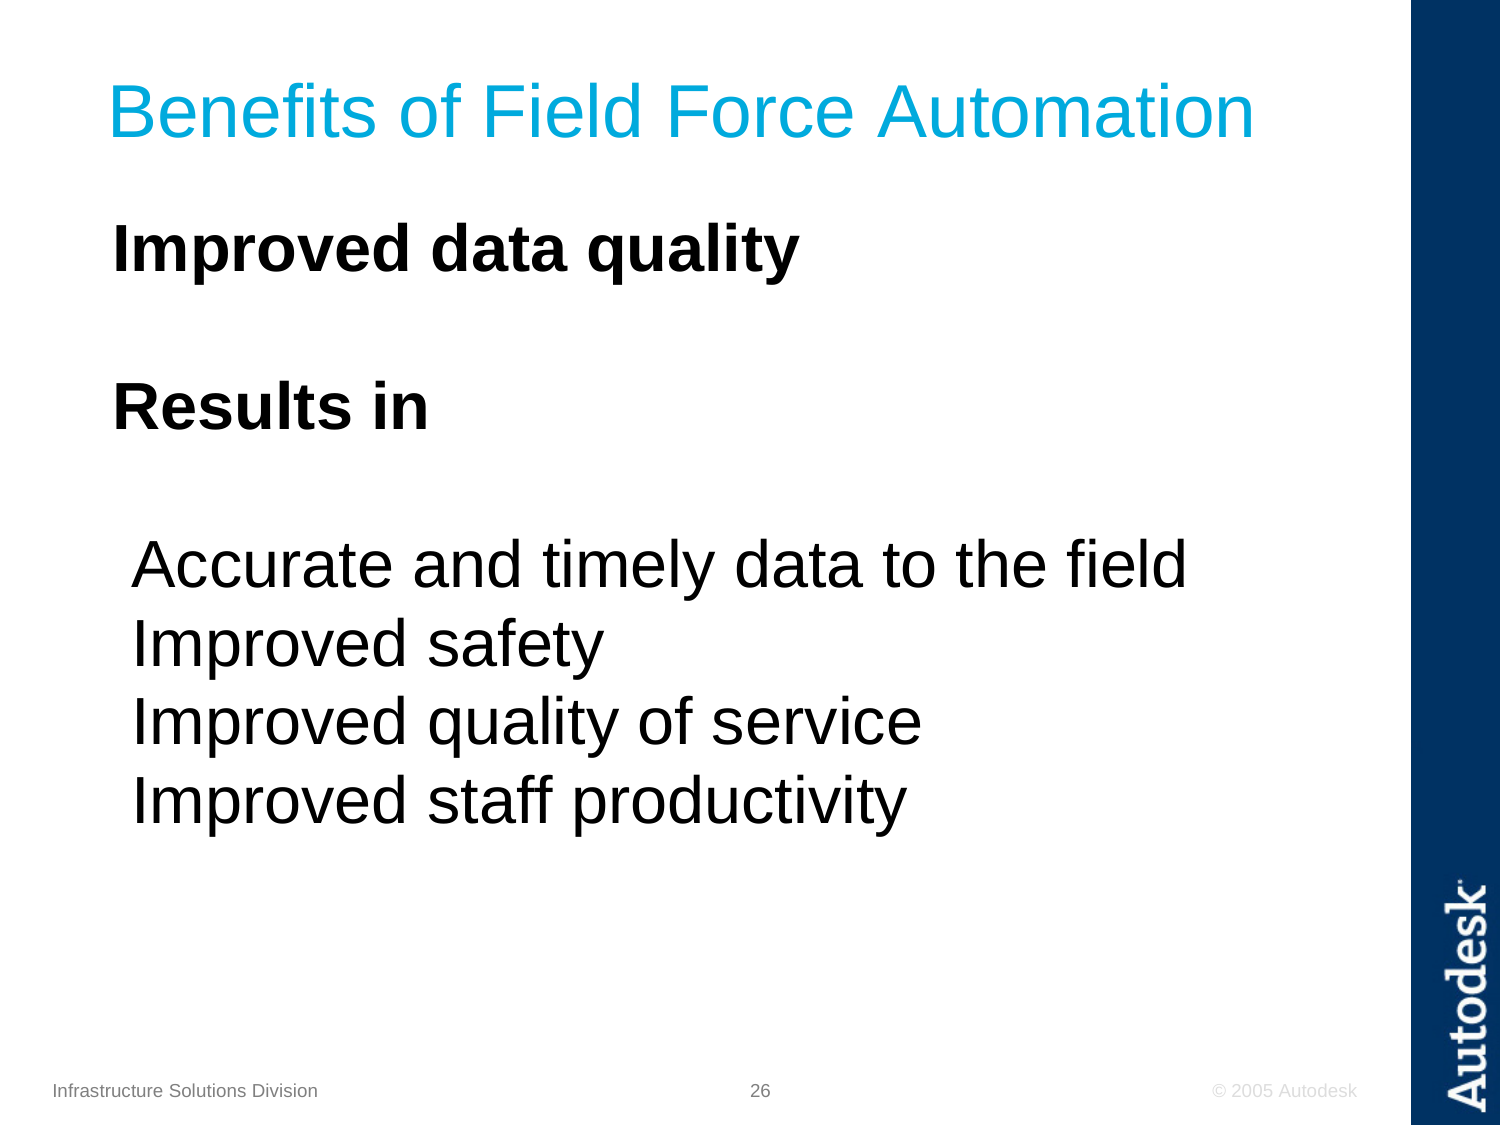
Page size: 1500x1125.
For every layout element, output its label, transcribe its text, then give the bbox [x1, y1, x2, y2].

list Improved data quality Results in Accurate and timely data to the field Improved safety Improved quality of service Improved staff productivity [112, 211, 1388, 1047]
picture [1411, 0, 1500, 1125]
title Benefits of Field Force Automation [52, 22, 1313, 210]
